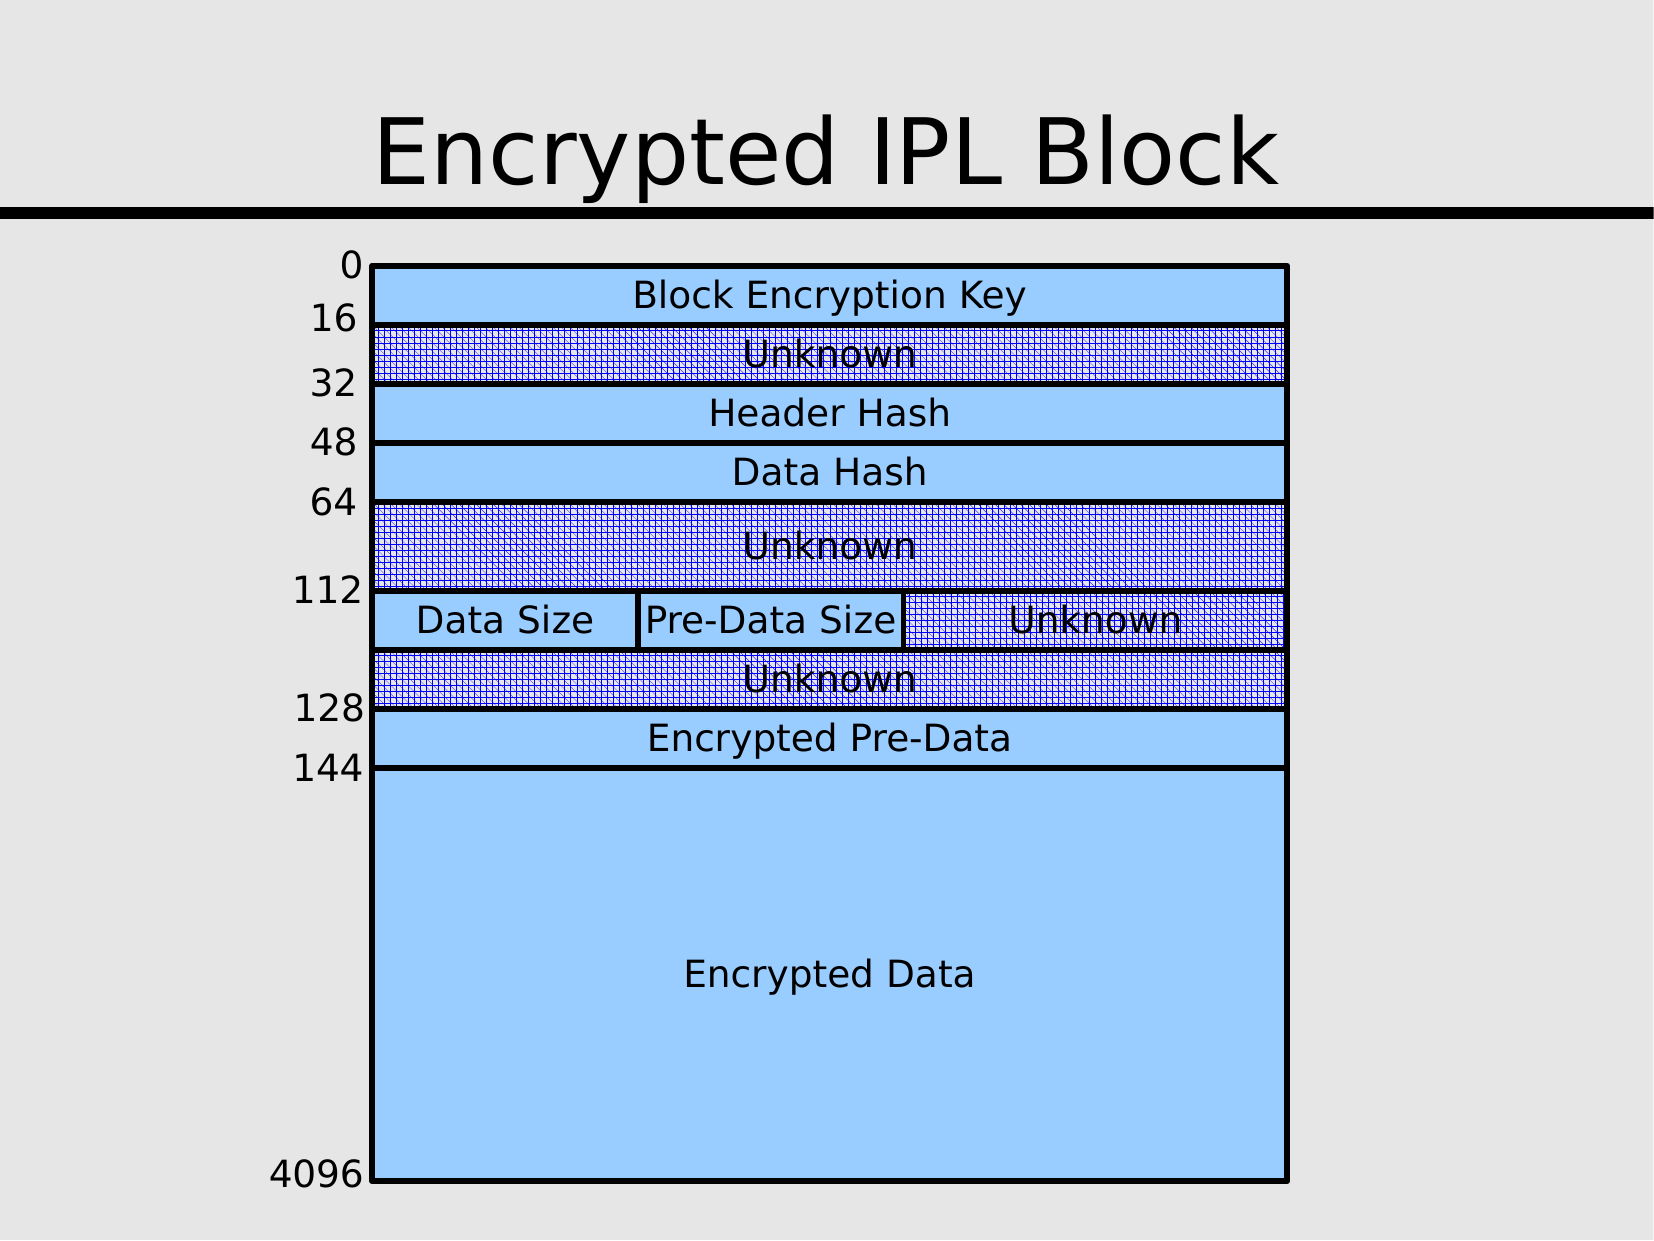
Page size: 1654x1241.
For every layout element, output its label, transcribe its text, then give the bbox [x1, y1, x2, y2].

text_box 16 [295, 289, 372, 348]
text_box Header Hash [372, 383, 1288, 442]
text_box 48 [295, 413, 372, 472]
text_box 32 [294, 354, 372, 413]
title Encrypted IPL Block [82, 49, 1571, 257]
text_box Unknown [372, 649, 1288, 708]
text_box 0 [324, 236, 378, 295]
text_box 64 [294, 473, 372, 532]
text_box Block Encryption Key [372, 265, 1288, 324]
text_box Unknown [903, 590, 1288, 649]
text_box 4096 [253, 1145, 378, 1205]
text_box Encrypted Data [372, 768, 1288, 1182]
text_box 144 [277, 738, 378, 798]
text_box Data Hash [372, 442, 1288, 501]
text_box Unknown [372, 324, 1288, 383]
text_box Pre-Data Size [637, 590, 903, 649]
text_box Unknown [372, 501, 1288, 590]
text_box Data Size [372, 590, 637, 649]
text_box 128 [278, 679, 380, 738]
text_box [383, 472, 414, 546]
text_box Encrypted Pre-Data [378, 708, 1288, 768]
text_box 112 [277, 561, 378, 621]
